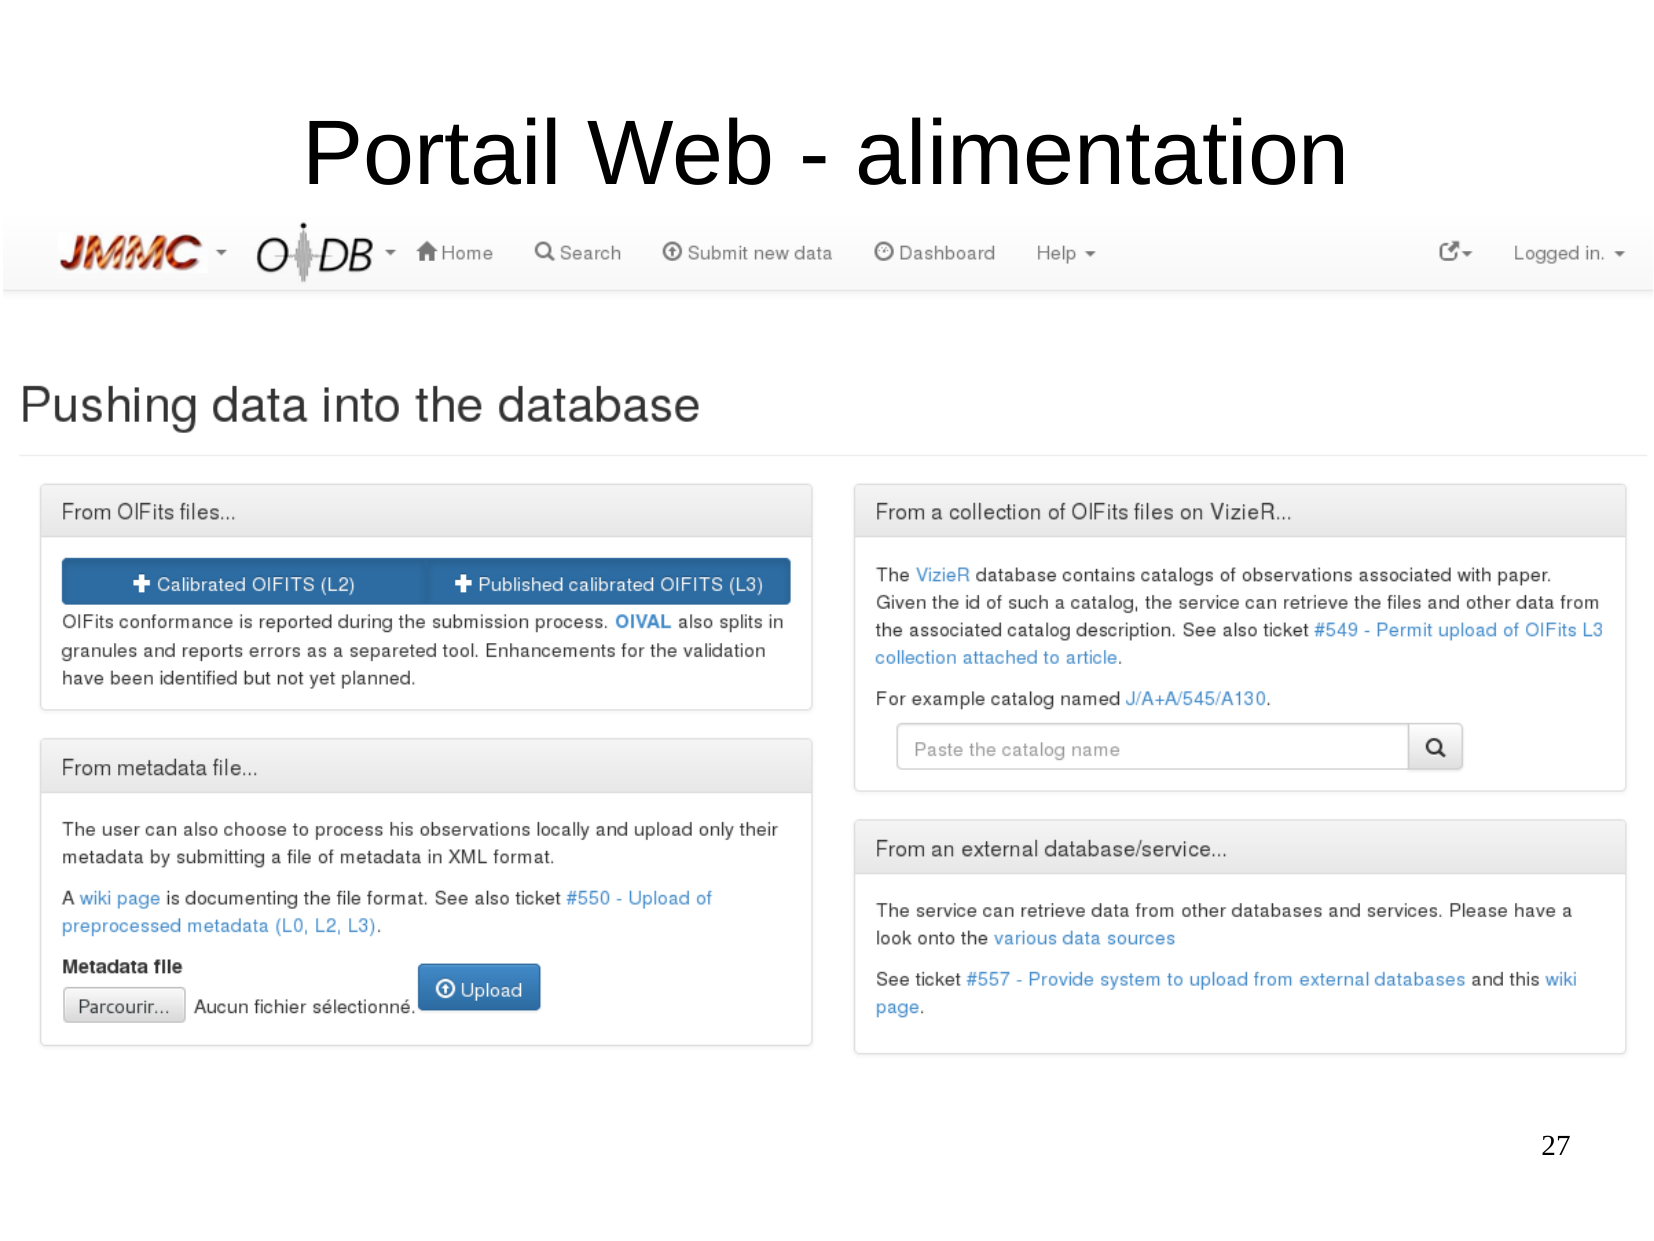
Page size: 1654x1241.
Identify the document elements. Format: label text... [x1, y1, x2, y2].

picture [3, 217, 1654, 1100]
title Portail Web - alimentation [82, 49, 1571, 217]
